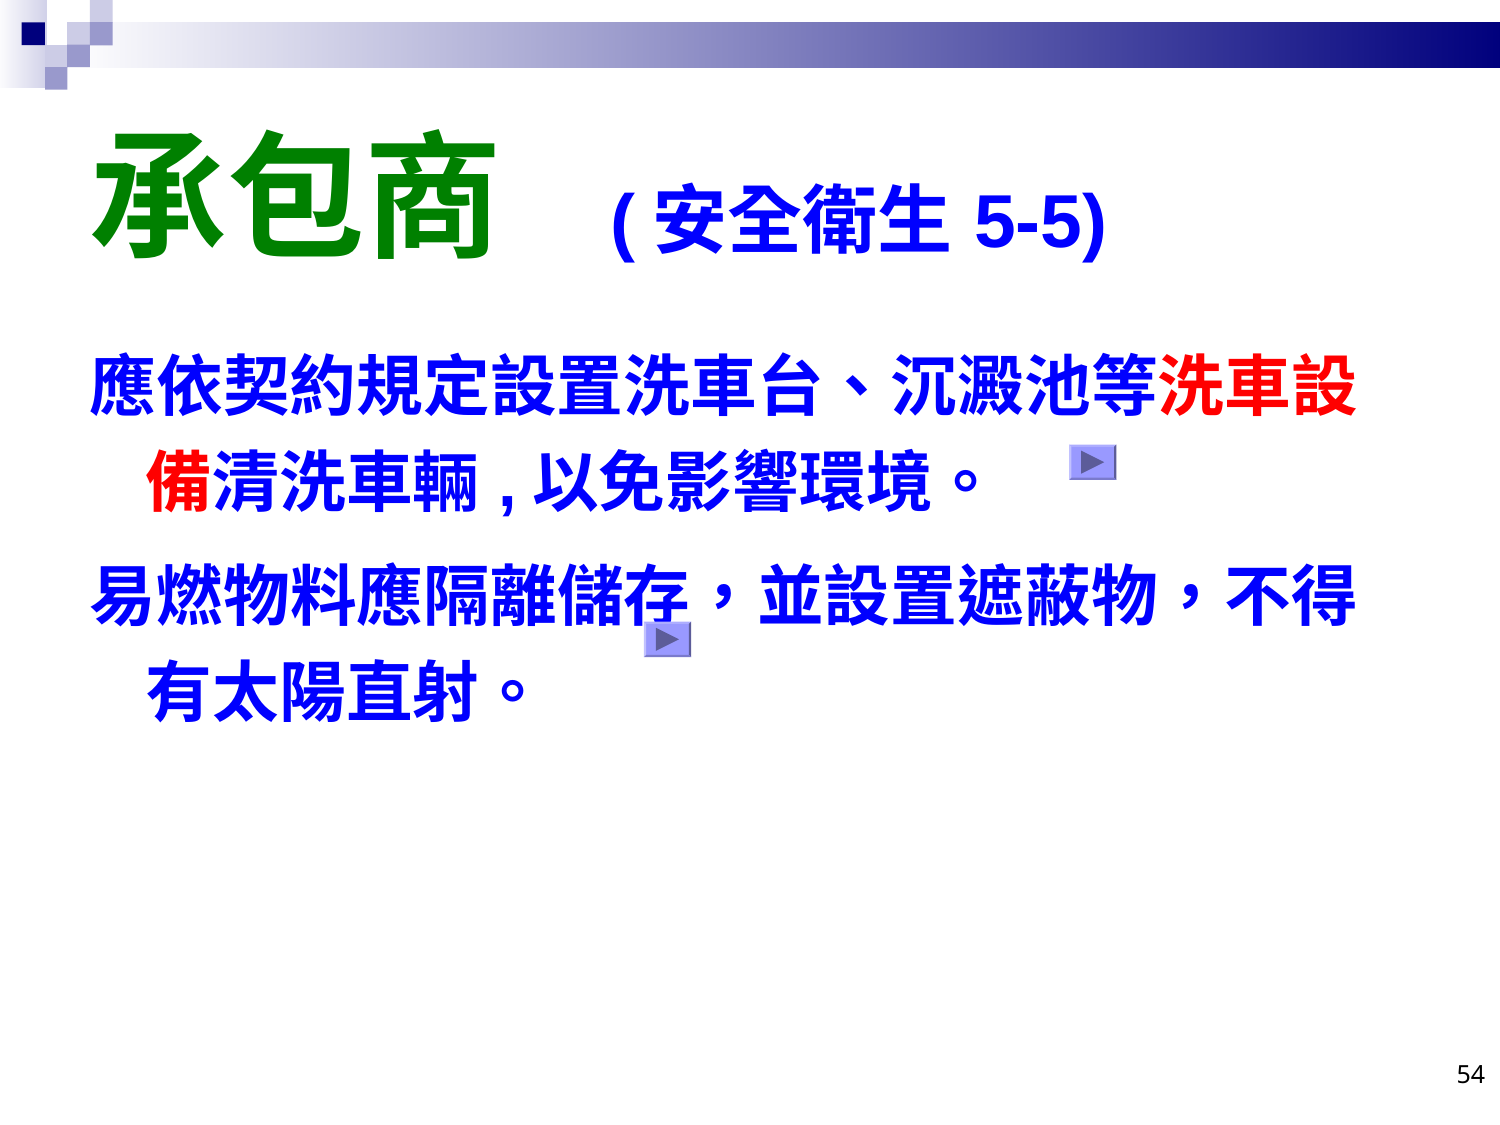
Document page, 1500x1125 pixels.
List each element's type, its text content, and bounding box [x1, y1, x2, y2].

list 應依契約規定設置洗車台、沉澱池等洗車設備清洗車輛,以免影響環境。 易燃物料應隔離儲存，並設置遮蔽物，不得有太陽直射。 [74, 324, 1426, 964]
text_box <number> [1149, 1025, 1500, 1101]
text_box [1070, 444, 1117, 480]
text_box [644, 621, 692, 658]
title 承包商 (安全衛生5-5) [74, 75, 1426, 300]
